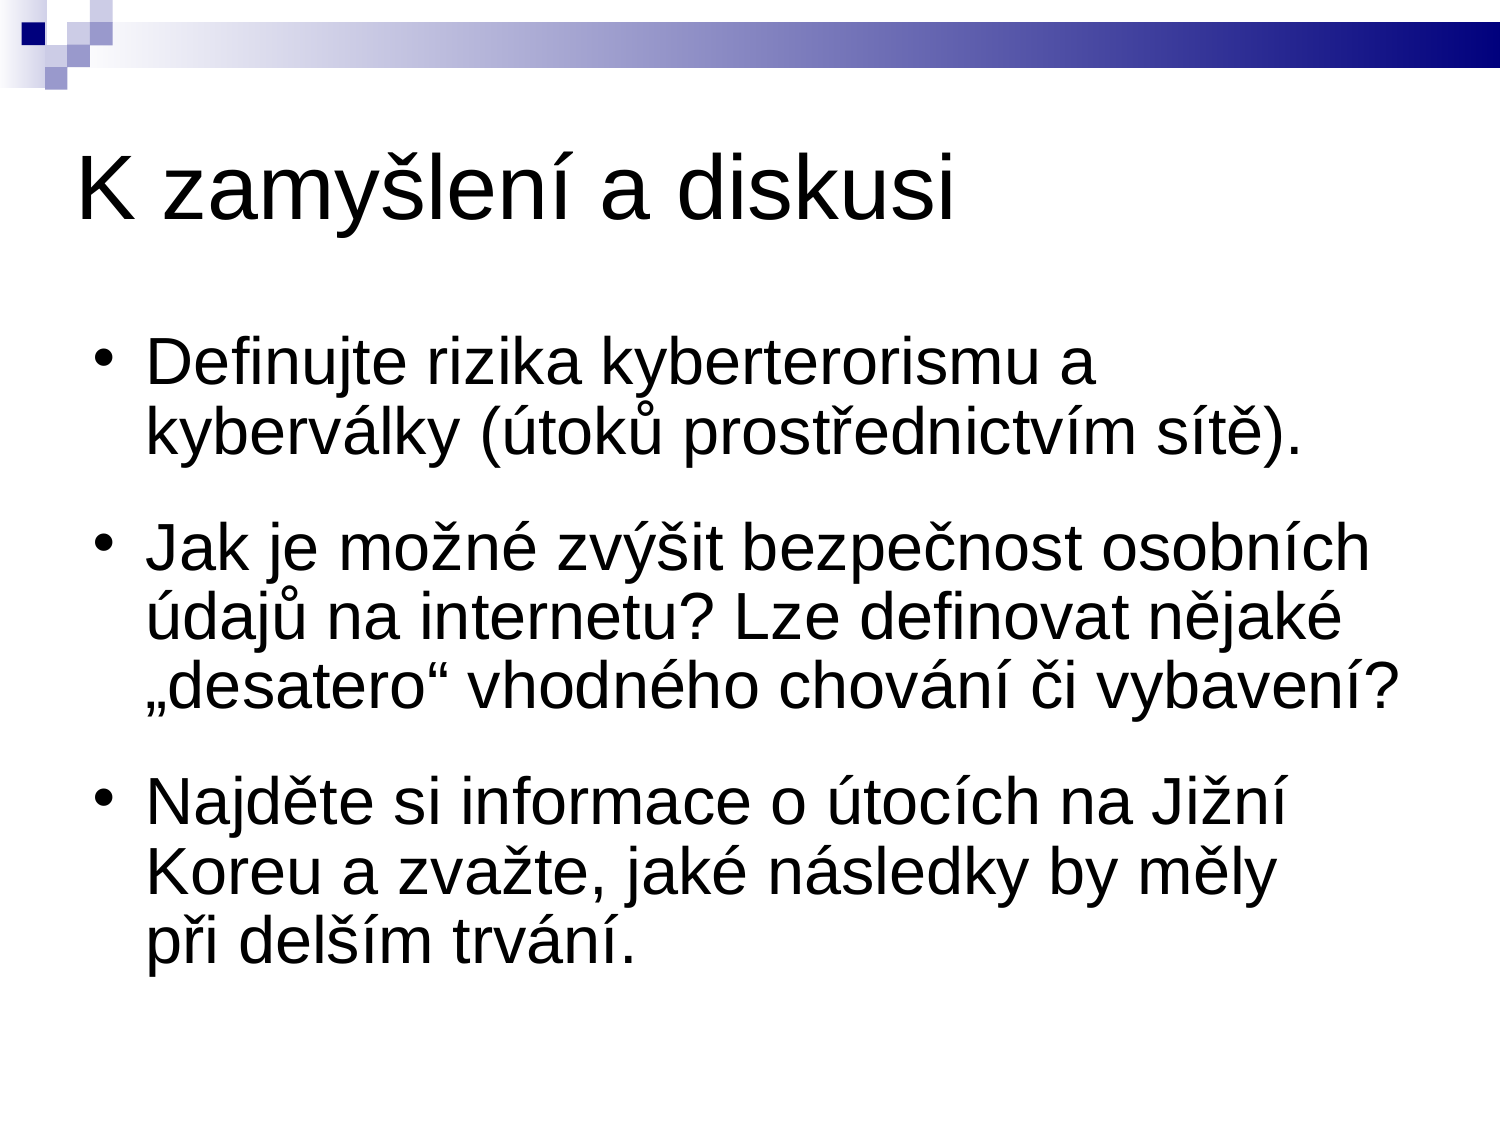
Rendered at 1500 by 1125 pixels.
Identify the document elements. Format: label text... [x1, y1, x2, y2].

list Definujte rizika kyberterorismu a kyberválky (útoků prostřednictvím sítě). Jak je možné zvýšit bezpečnost osobních údajů na internetu? Lze definovat nějaké „desatero“ vhodného chování či vybavení? Najděte si informace o útocích na Jižní Koreu a zvažte, jaké následky by měly při delším trvání. [75, 324, 1426, 1017]
title K zamyšlení a diskusi [75, 75, 1426, 301]
